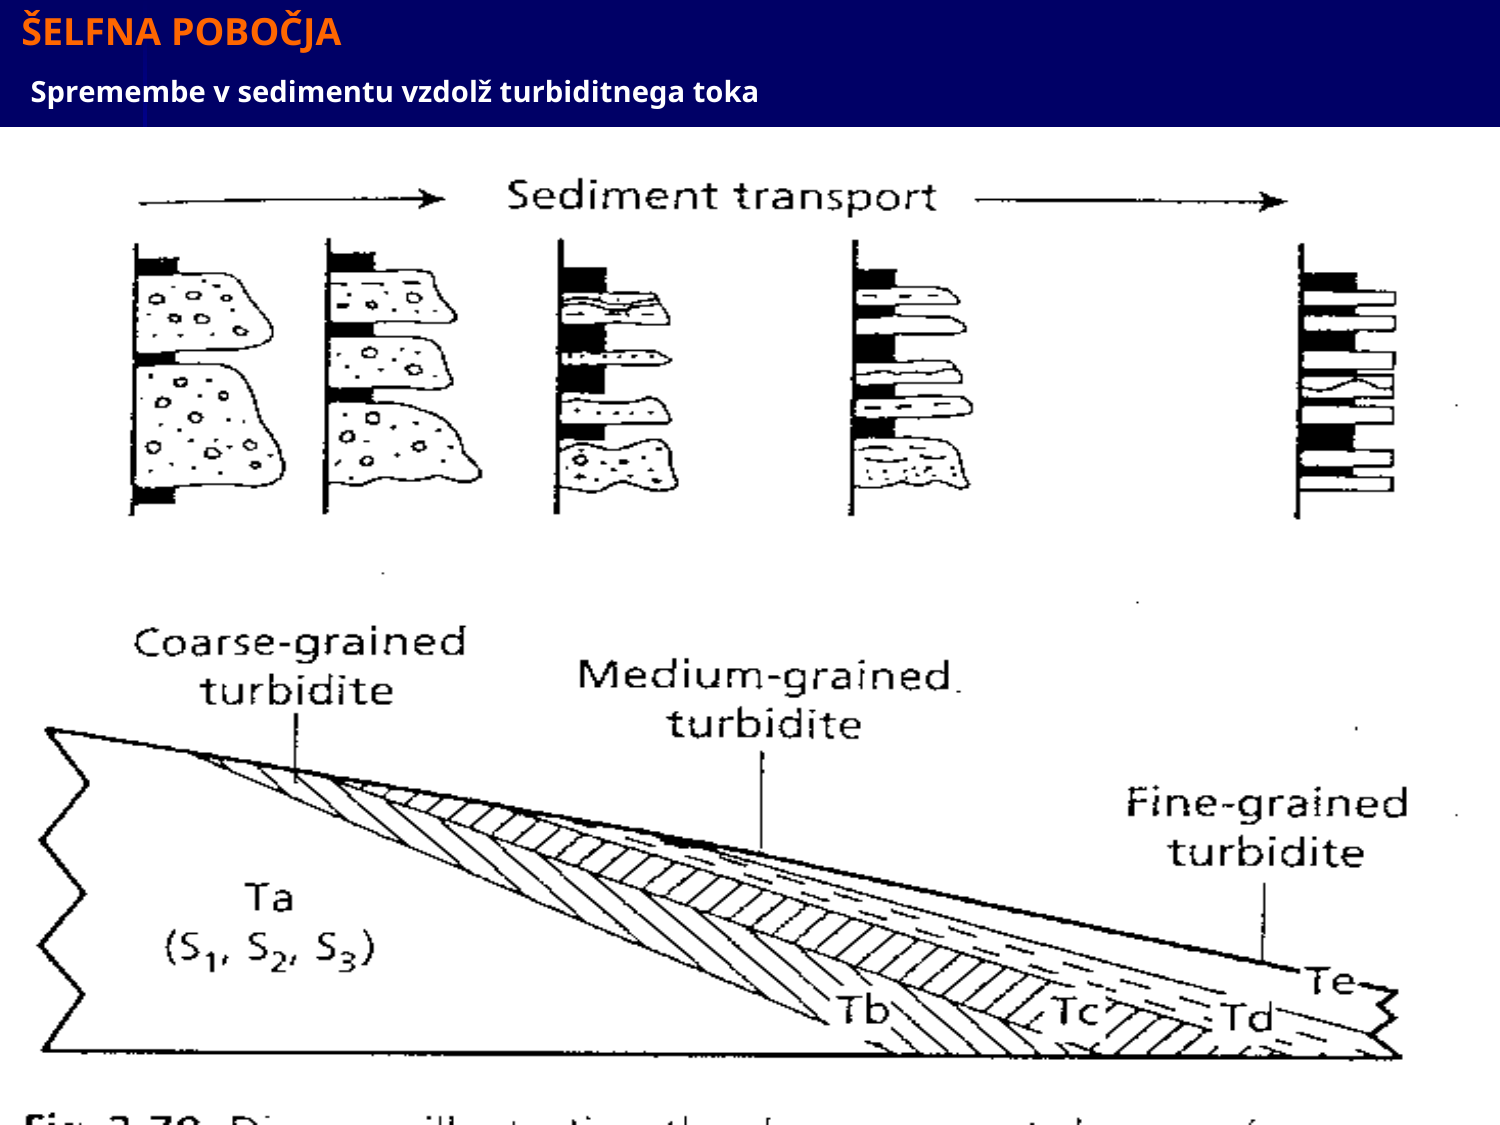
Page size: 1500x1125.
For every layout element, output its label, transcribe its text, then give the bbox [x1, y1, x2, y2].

picture [0, 127, 1500, 1125]
text_box ŠELFNA POBOČJA [6, 0, 357, 61]
text_box Spremembe v sedimentu vzdolž turbiditnega toka [15, 65, 783, 116]
